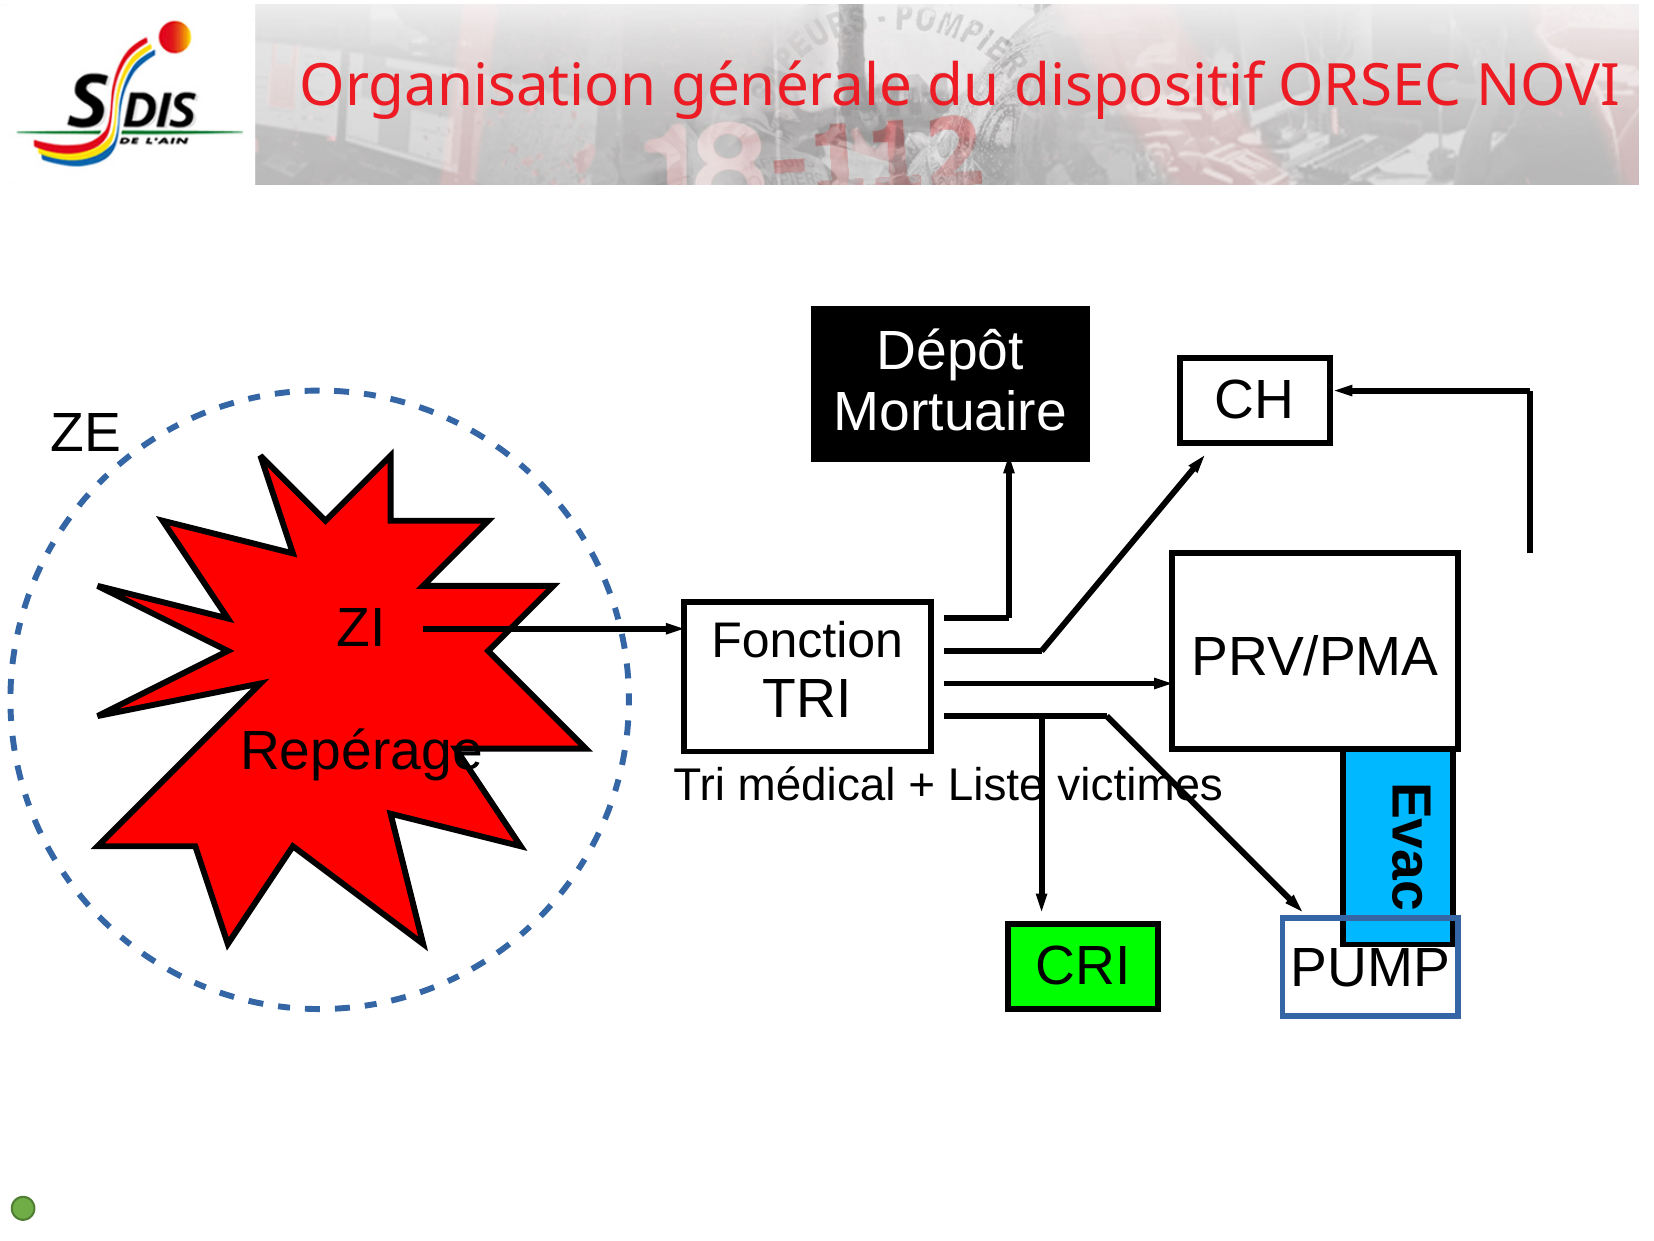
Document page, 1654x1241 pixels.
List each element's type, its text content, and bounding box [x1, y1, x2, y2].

text_box Tri médical + Liste victimes [1144, 748, 1242, 846]
picture [0, 4, 1639, 185]
text_box Dépôt Mortuaire [813, 308, 1088, 459]
text_box CH [1179, 358, 1330, 443]
text_box PRV/PMA [1171, 553, 1459, 749]
text_box [11, 1196, 35, 1220]
text_box PUMP [1282, 917, 1459, 1016]
text_box ZI Repérage [171, 585, 552, 795]
text_box Evac [1342, 749, 1453, 917]
text_box [10, 390, 629, 1010]
text_box ZE [32, 390, 140, 476]
text_box Fonction TRI [683, 601, 931, 748]
text_box Tri médical + Liste victimes [655, 748, 1242, 1015]
title Organisation générale du dispositif ORSEC NOVI [178, 36, 1654, 127]
